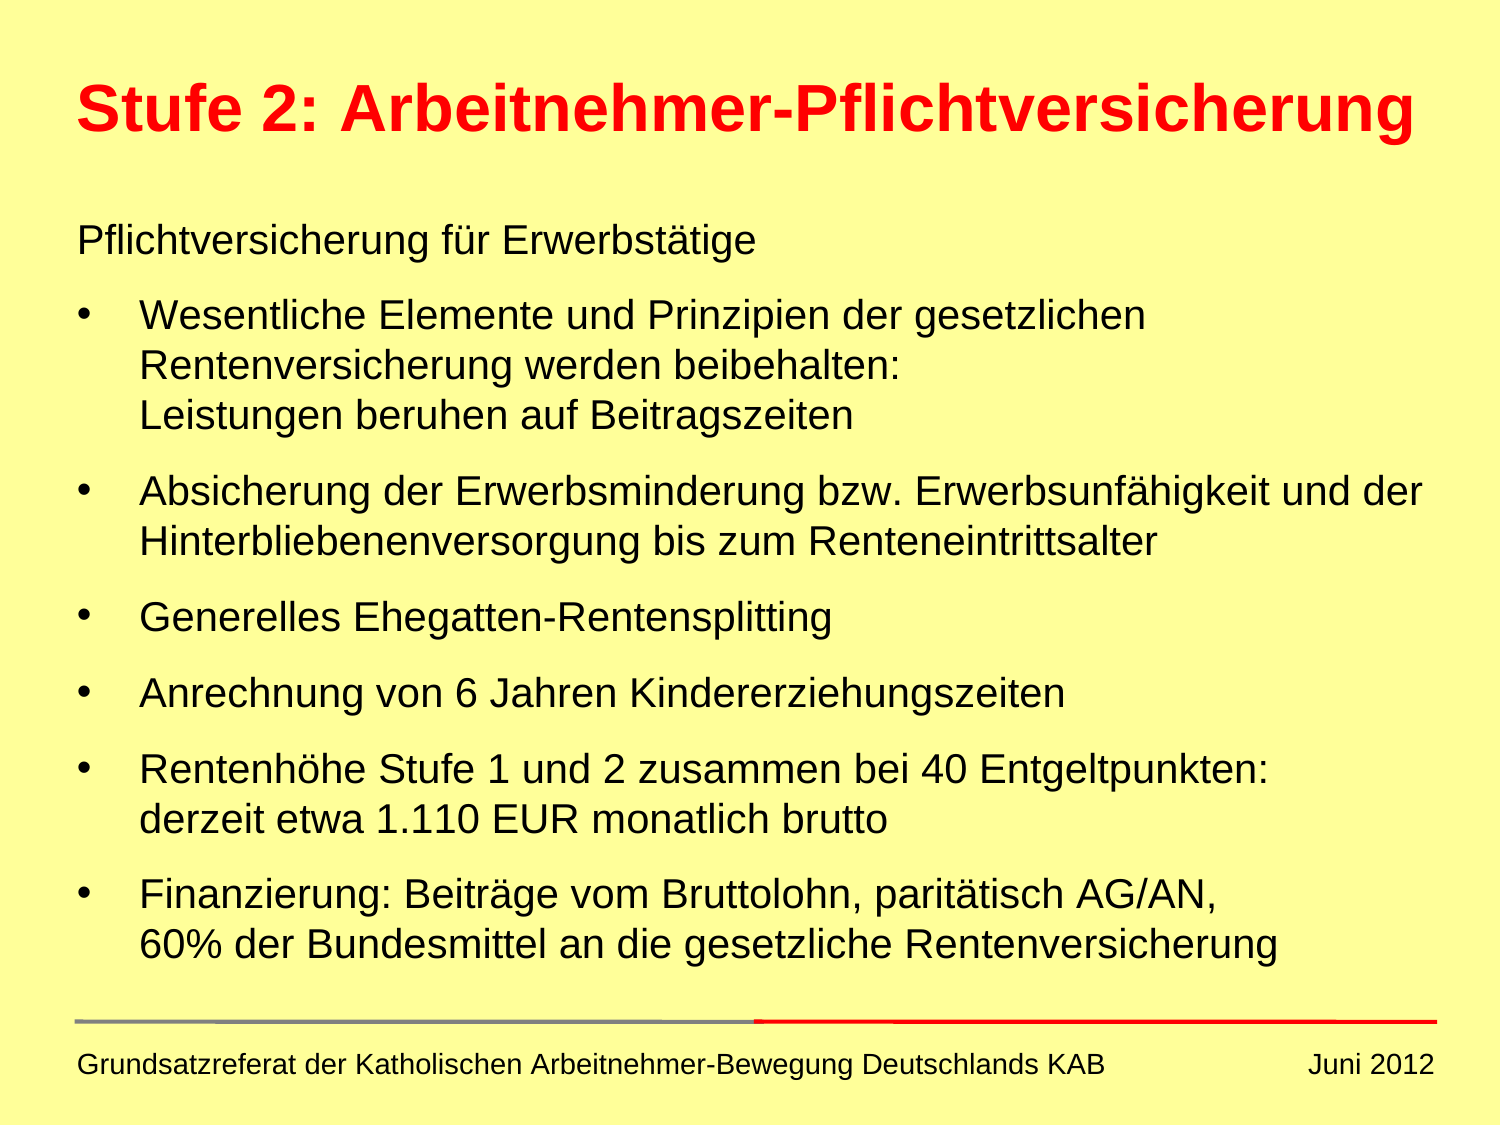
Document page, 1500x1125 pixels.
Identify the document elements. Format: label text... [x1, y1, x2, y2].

list Pflichtversicherung für Erwerbstätige Wesentliche Elemente und Prinzipien der gesetzlichen Rentenversicherung werden beibehalten: Leistungen beruhen auf Beitragszeiten Absicherung der Erwerbsminderung bzw. Erwerbsunfähigkeit und der Hinterbliebenenversorgung bis zum Renteneintrittsalter Generelles Ehegatten-Rentensplitting Anrechnung von 6 Jahren Kindererziehungszeiten Rentenhöhe Stufe 1 und 2 zusammen bei 40 Entgeltpunkten: derzeit etwa 1.110 EUR monatlich brutto Finanzierung: Beiträge vom Bruttolohn, paritätisch AG/AN, 60% der Bundesmittel an die gesetzliche Rentenversicherung [76, 206, 1436, 1034]
title Stufe 2: Arbeitnehmer-Pflichtversicherung [76, 59, 1436, 206]
